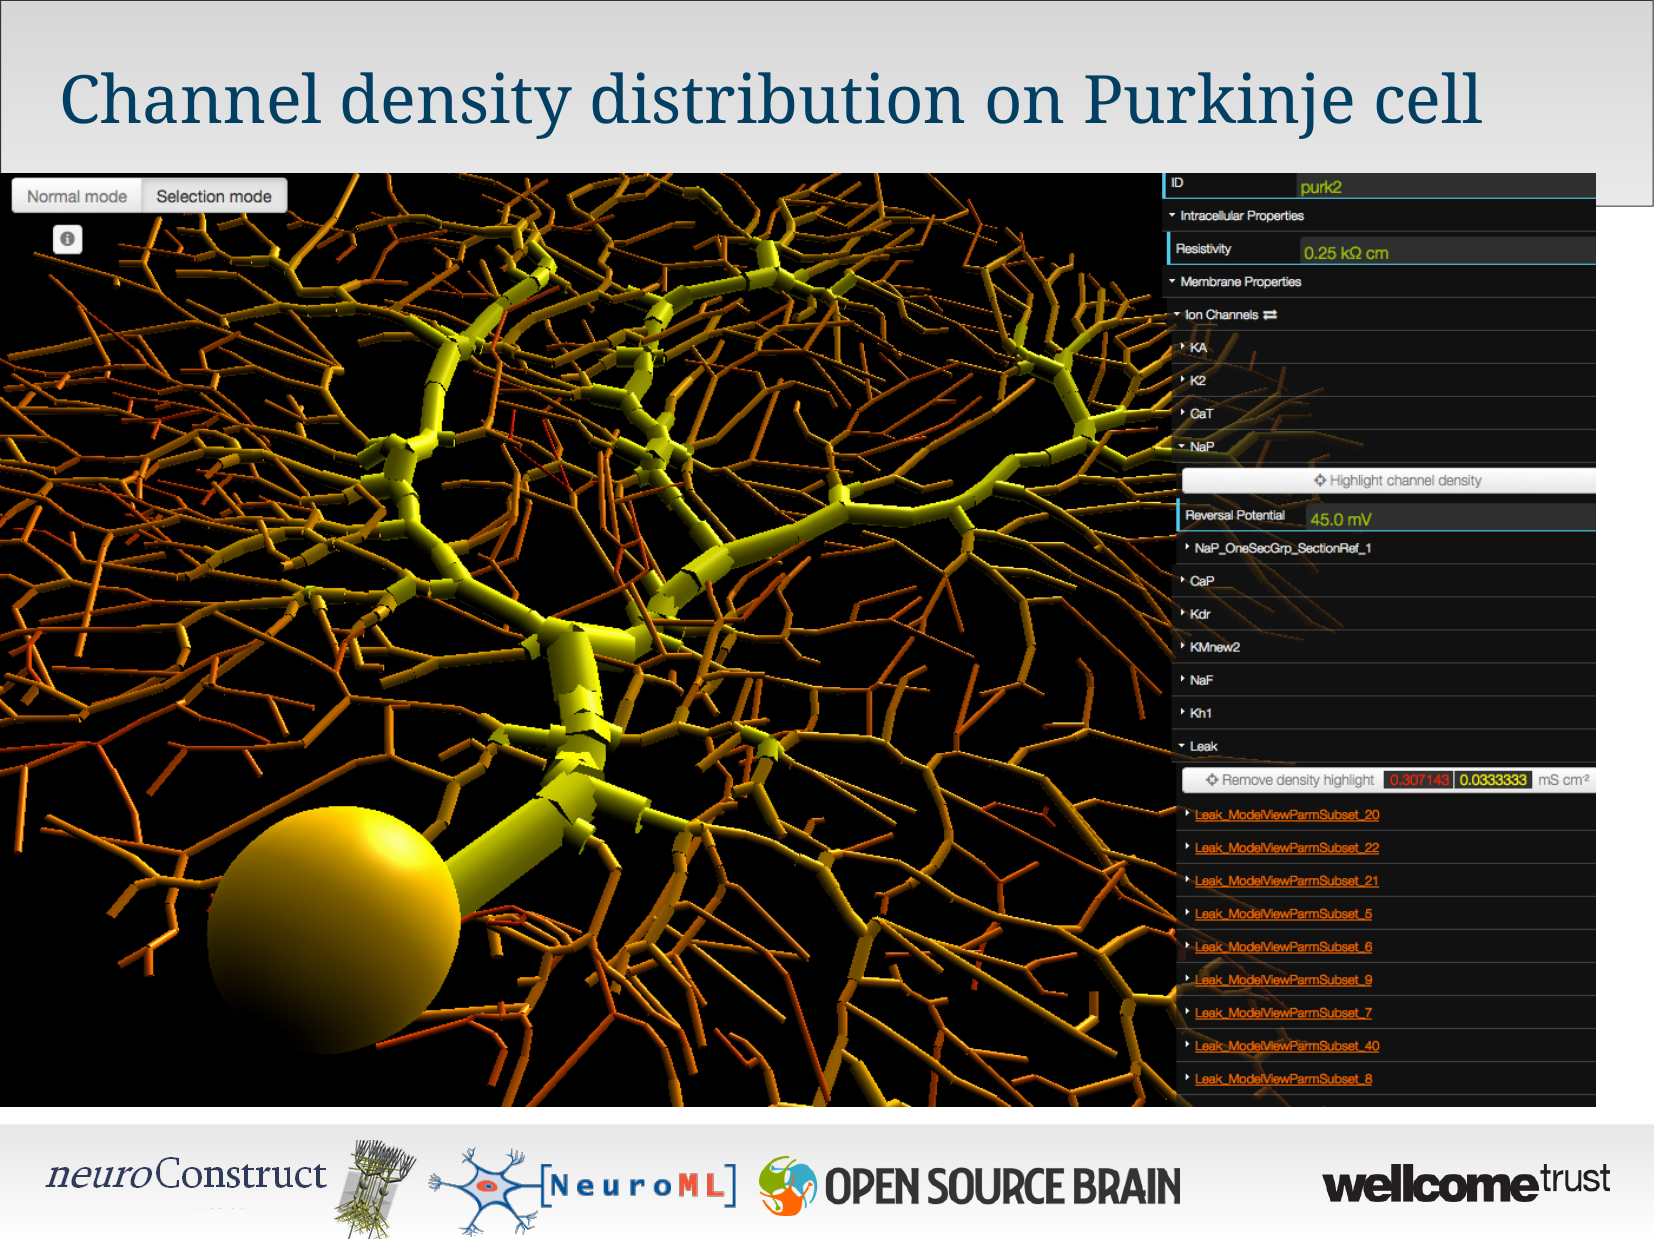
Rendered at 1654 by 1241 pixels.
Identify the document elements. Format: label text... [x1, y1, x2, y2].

picture [32, 1140, 419, 1239]
text_box Channel density distribution on Purkinje cell [59, 29, 1591, 174]
picture [428, 1147, 736, 1237]
picture [0, 173, 1596, 1107]
picture [759, 1156, 1180, 1216]
picture [1322, 1164, 1610, 1202]
